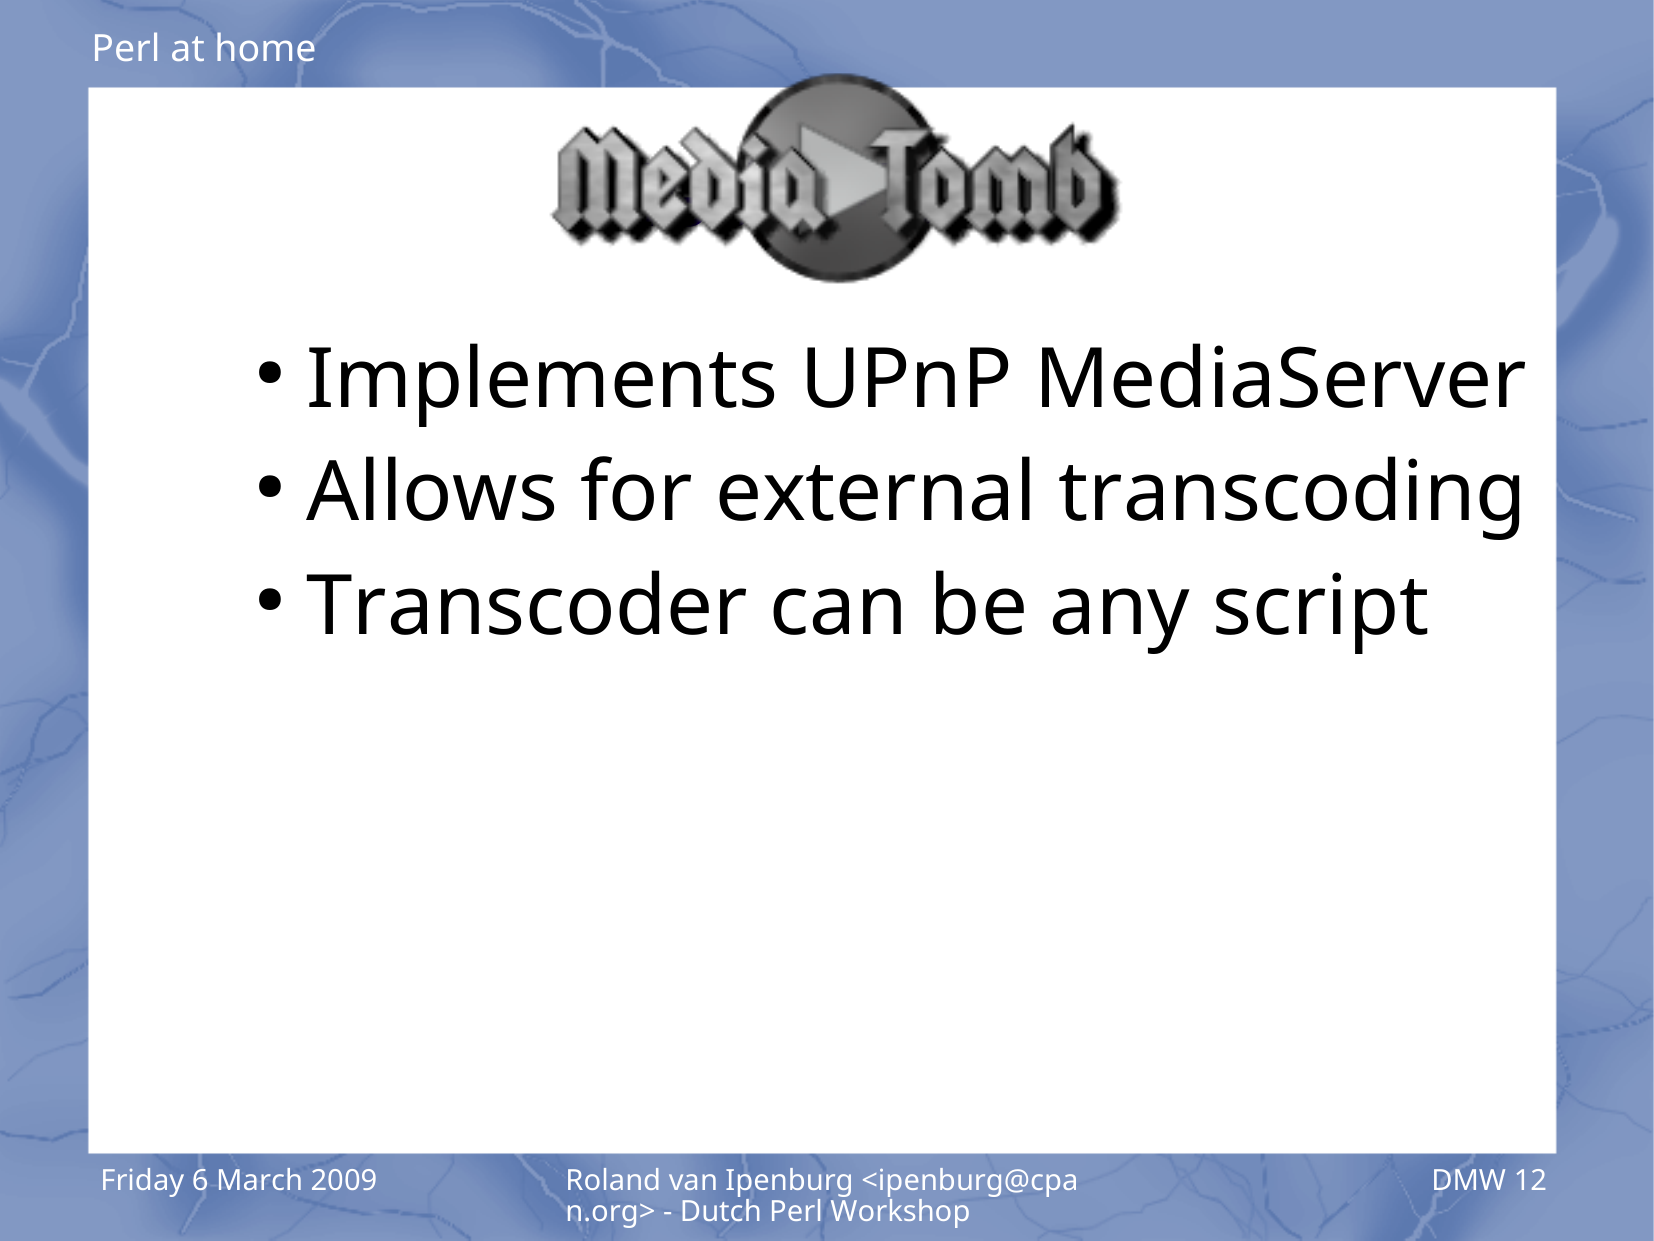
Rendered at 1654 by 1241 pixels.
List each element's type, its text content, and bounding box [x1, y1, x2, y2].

title MediaTomb [118, 98, 1536, 291]
text_box Implements UPnP MediaServer Allows for external transcoding Transcoder can be any script [229, 300, 1400, 624]
picture [0, 0, 1654, 1241]
